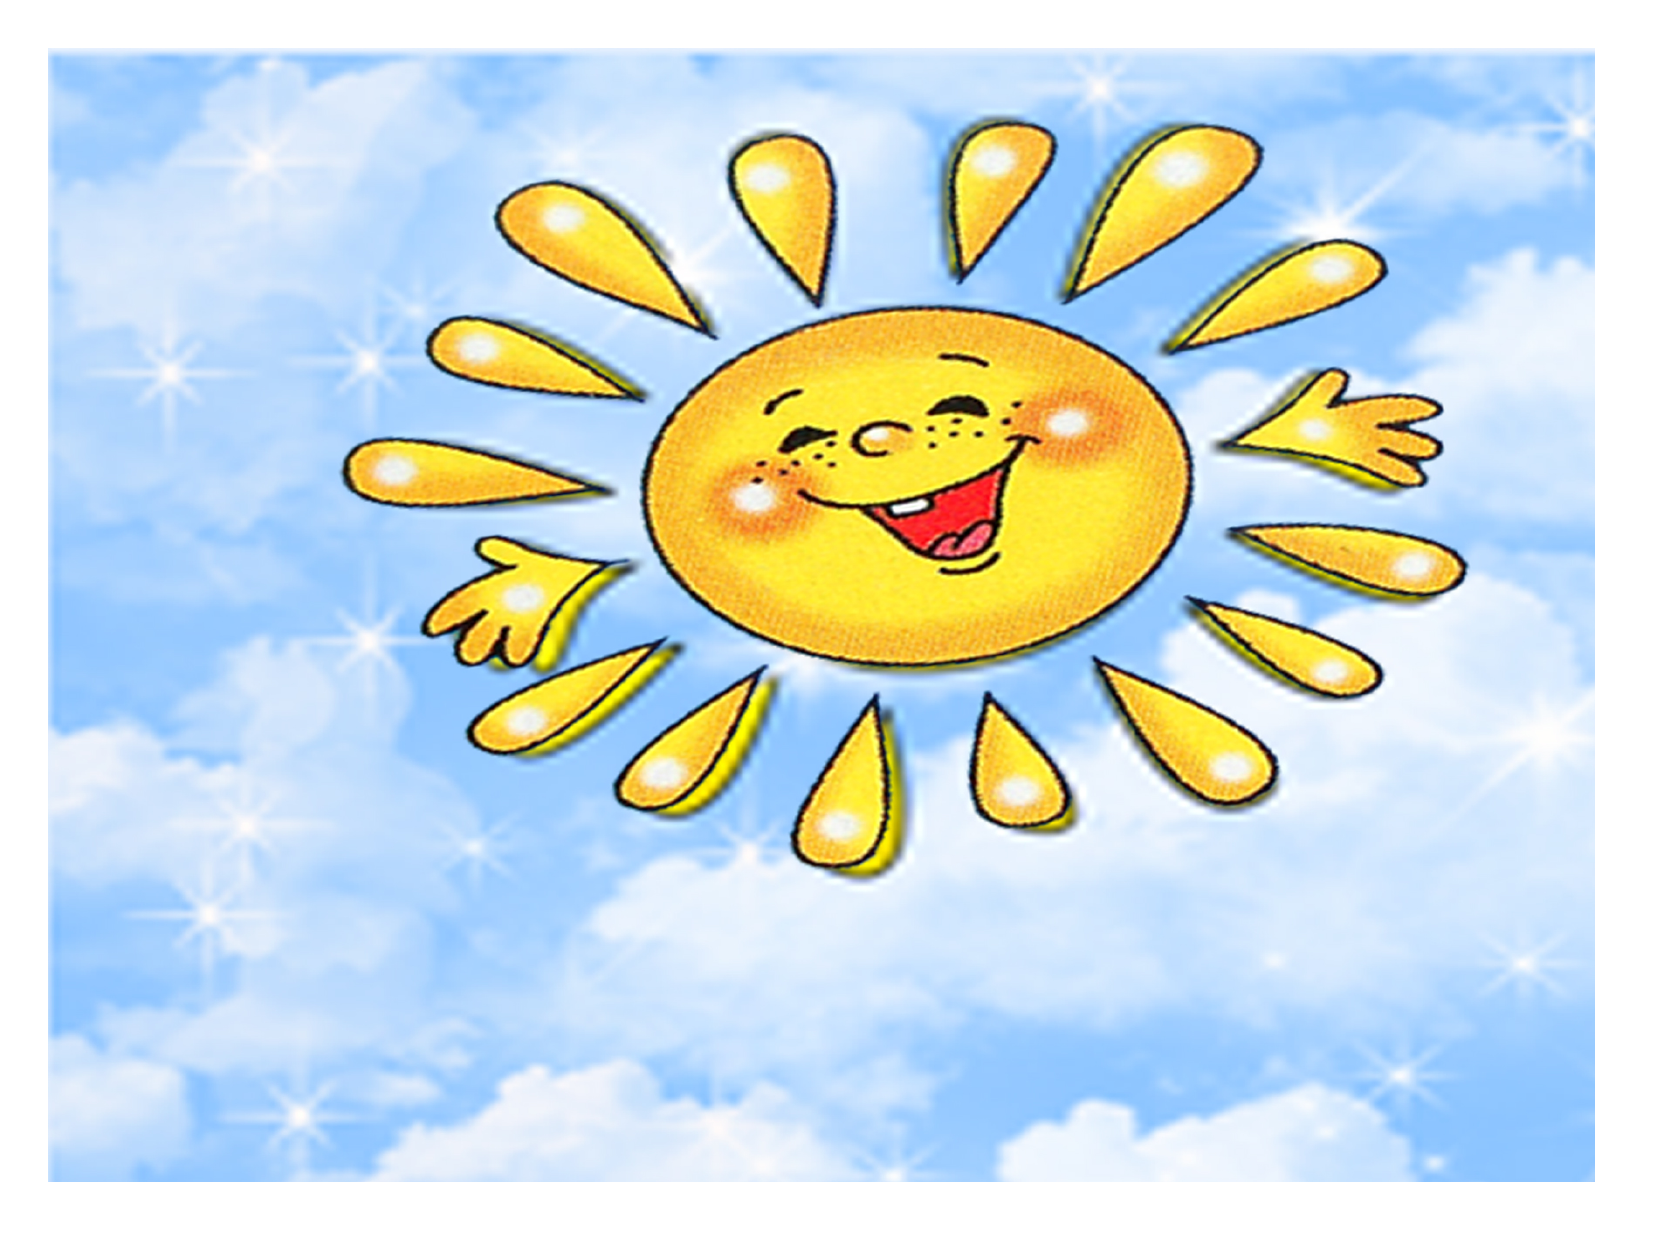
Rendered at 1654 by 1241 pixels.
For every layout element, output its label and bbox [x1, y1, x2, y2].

picture [48, 48, 1595, 1182]
